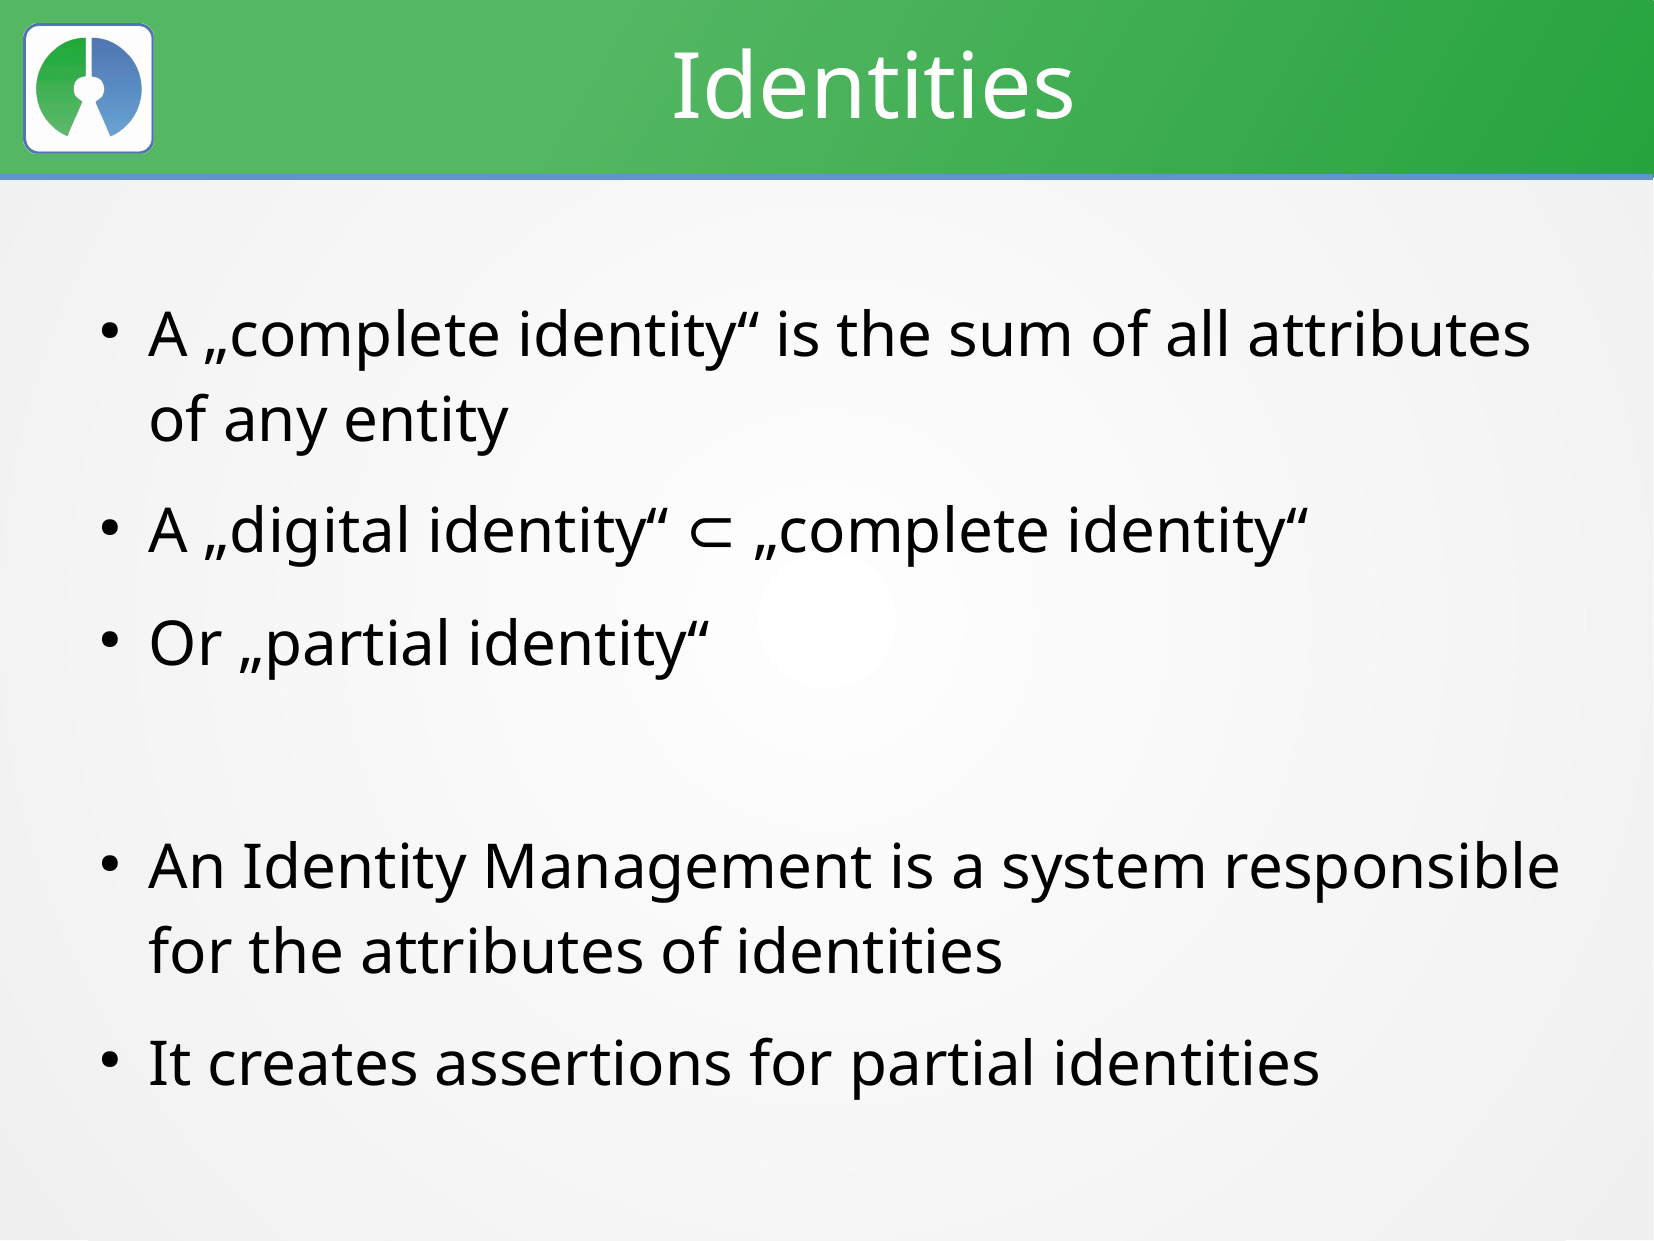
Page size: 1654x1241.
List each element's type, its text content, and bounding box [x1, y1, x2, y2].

title Identities [177, 11, 1571, 154]
list A „complete identity“ is the sum of all attributes of any entity A „digital identity“ ⊂ „complete identity“ Or „partial identity“ An Identity Management is a system responsible for the attributes of identities It creates assertions for partial identities [82, 290, 1571, 1111]
picture [23, 23, 154, 154]
